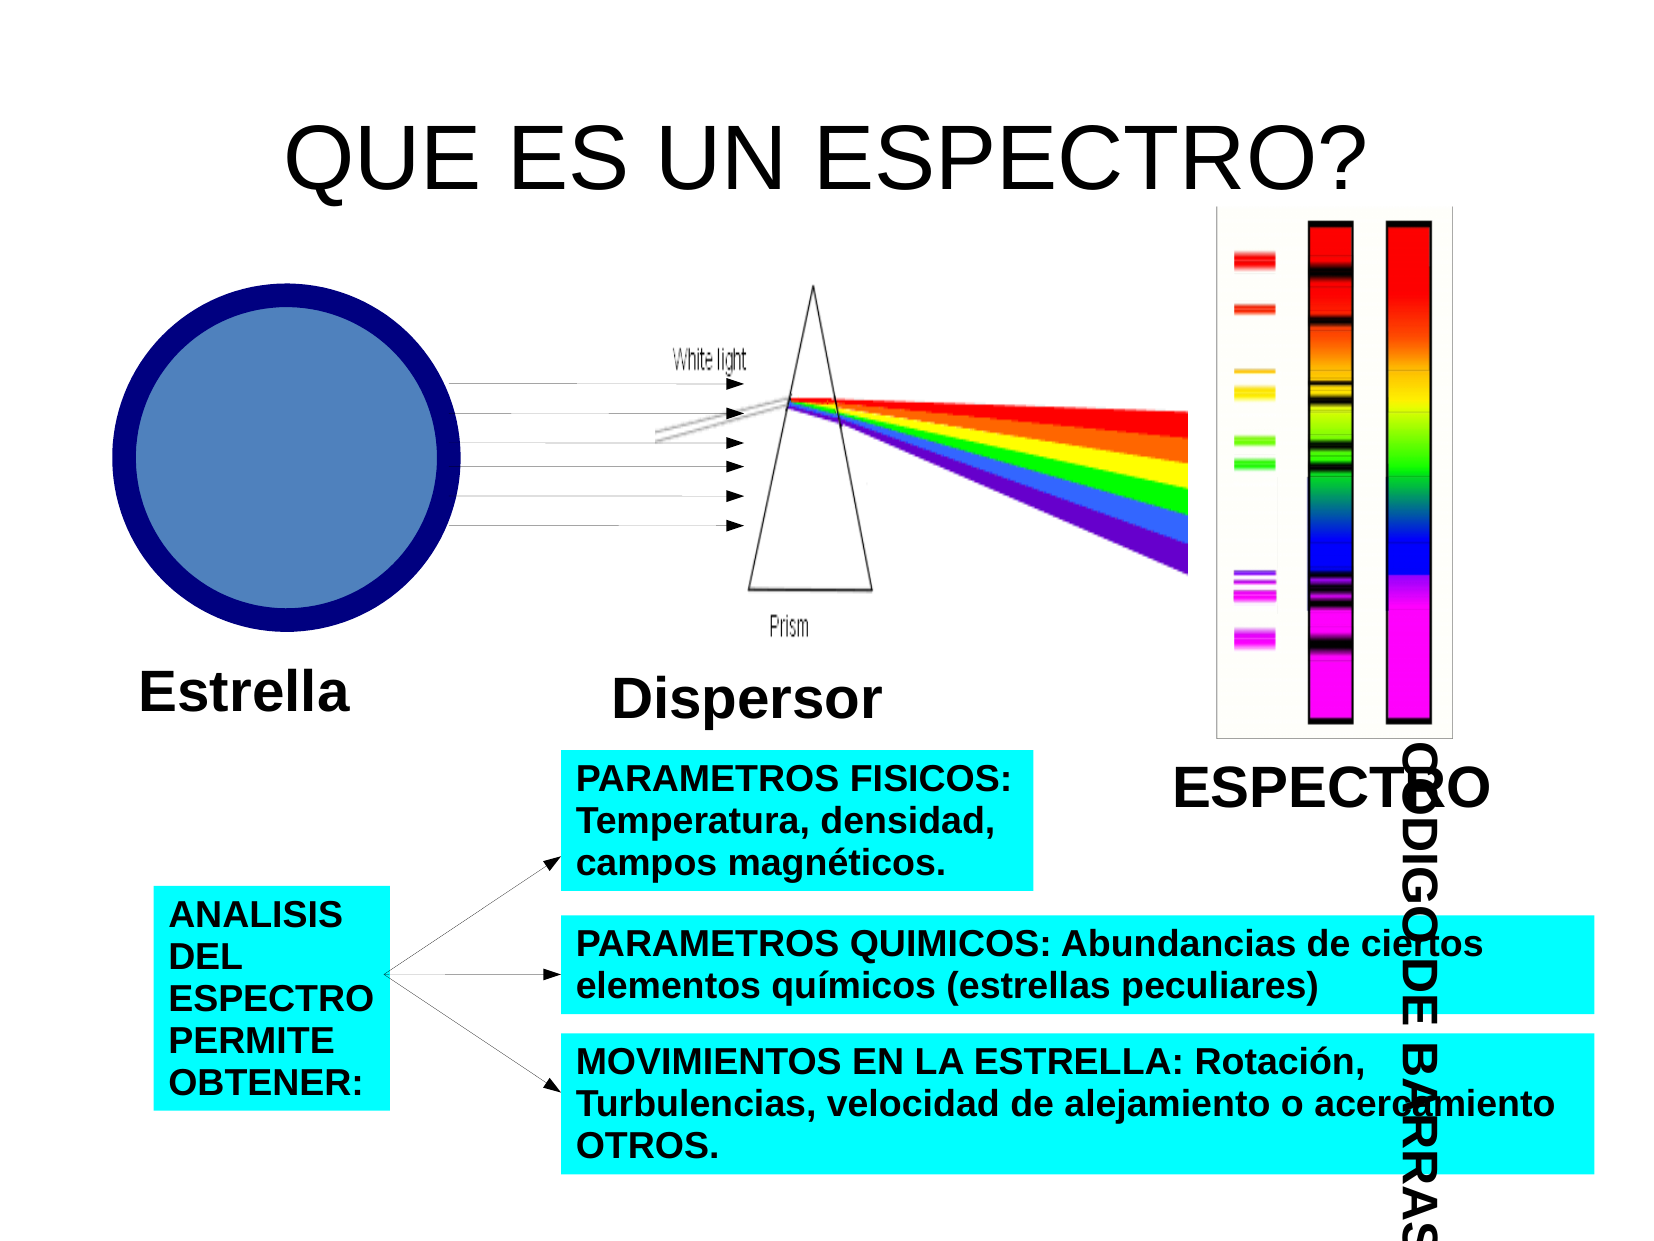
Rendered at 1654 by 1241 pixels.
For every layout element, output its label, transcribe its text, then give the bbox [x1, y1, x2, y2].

picture [655, 257, 1188, 661]
text_box ANALISIS DEL ESPECTRO PERMITE OBTENER: [153, 885, 390, 1111]
text_box Dispersor [596, 658, 951, 739]
picture [1216, 206, 1453, 739]
text_box ESPECTRO [1157, 746, 1384, 827]
text_box PARAMETROS QUIMICOS: Abundancias de ciertos elementos químicos (estrellas peculiares) [1456, 915, 1595, 1015]
text_box PARAMETROS QUIMICOS: Abundancias de ciertos elementos químicos (estrellas peculiares) [561, 915, 1384, 1015]
text_box MOVIMIENTOS EN LA ESTRELLA: Rotación, Turbulencias, velocidad de alejamiento o acercamiento OTROS. [1456, 1033, 1595, 1175]
text_box CODIGO DE BARRAS [1384, 726, 1456, 1241]
title QUE ES UN ESPECTRO? [82, 49, 1571, 257]
text_box PARAMETROS FISICOS: Temperatura, densidad, campos magnéticos. [561, 750, 1034, 891]
text_box [124, 295, 449, 621]
text_box MOVIMIENTOS EN LA ESTRELLA: Rotación, Turbulencias, velocidad de alejamiento o acercamiento OTROS. [561, 1033, 1384, 1175]
text_box Estrella [124, 651, 390, 732]
text_box ESPECTRO [1456, 746, 1512, 827]
